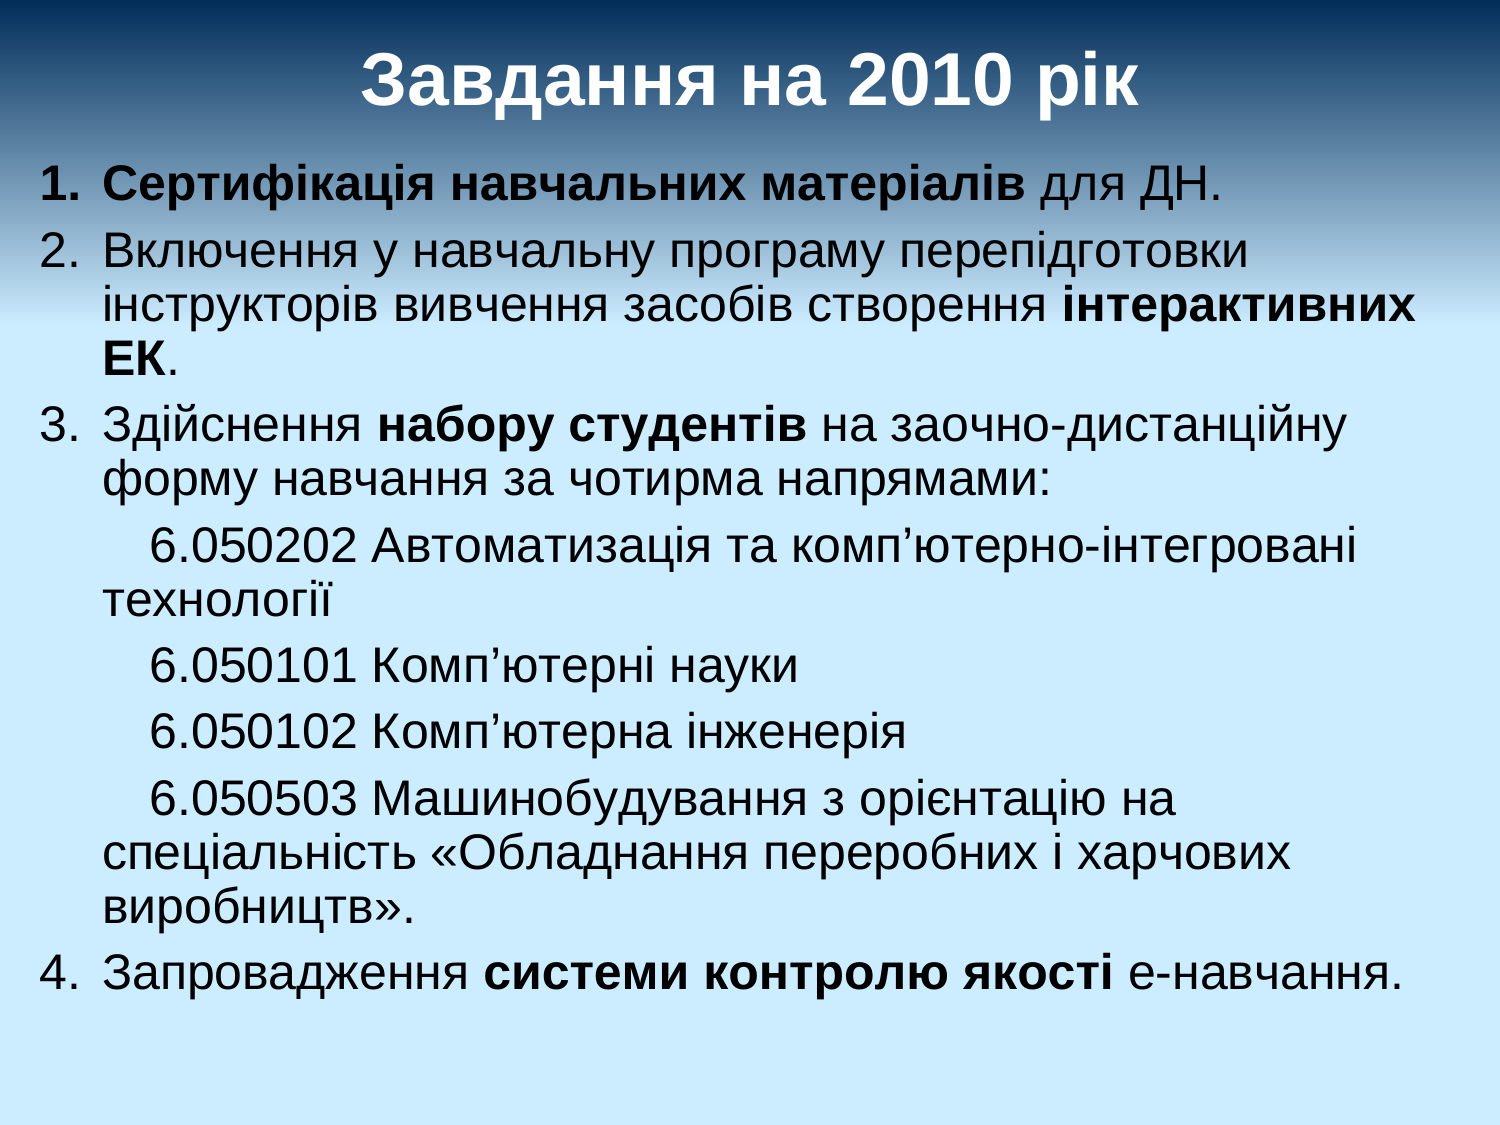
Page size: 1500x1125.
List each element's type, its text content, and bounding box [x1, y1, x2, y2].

list Сертифікація навчальних матеріалів для ДН. Включення у навчальну програму перепідготовки інструкторів вивчення засобів створення інтерактивних ЕК. Здійснення набору студентів на заочно-дистанційну форму навчання за чотирма напрямами: 6.050202 Автоматизація та комп’ютерно-інтегровані технології 6.050101 Комп’ютерні науки 6.050102 Комп’ютерна інженерія 6.050503 Машинобудування з орієнтацію на спеціальність «Обладнання переробних і харчових виробництв». 4. Запровадження системи контролю якості е-навчання. [24, 149, 1488, 1101]
title Завдання на 2010 рік [24, 22, 1476, 128]
